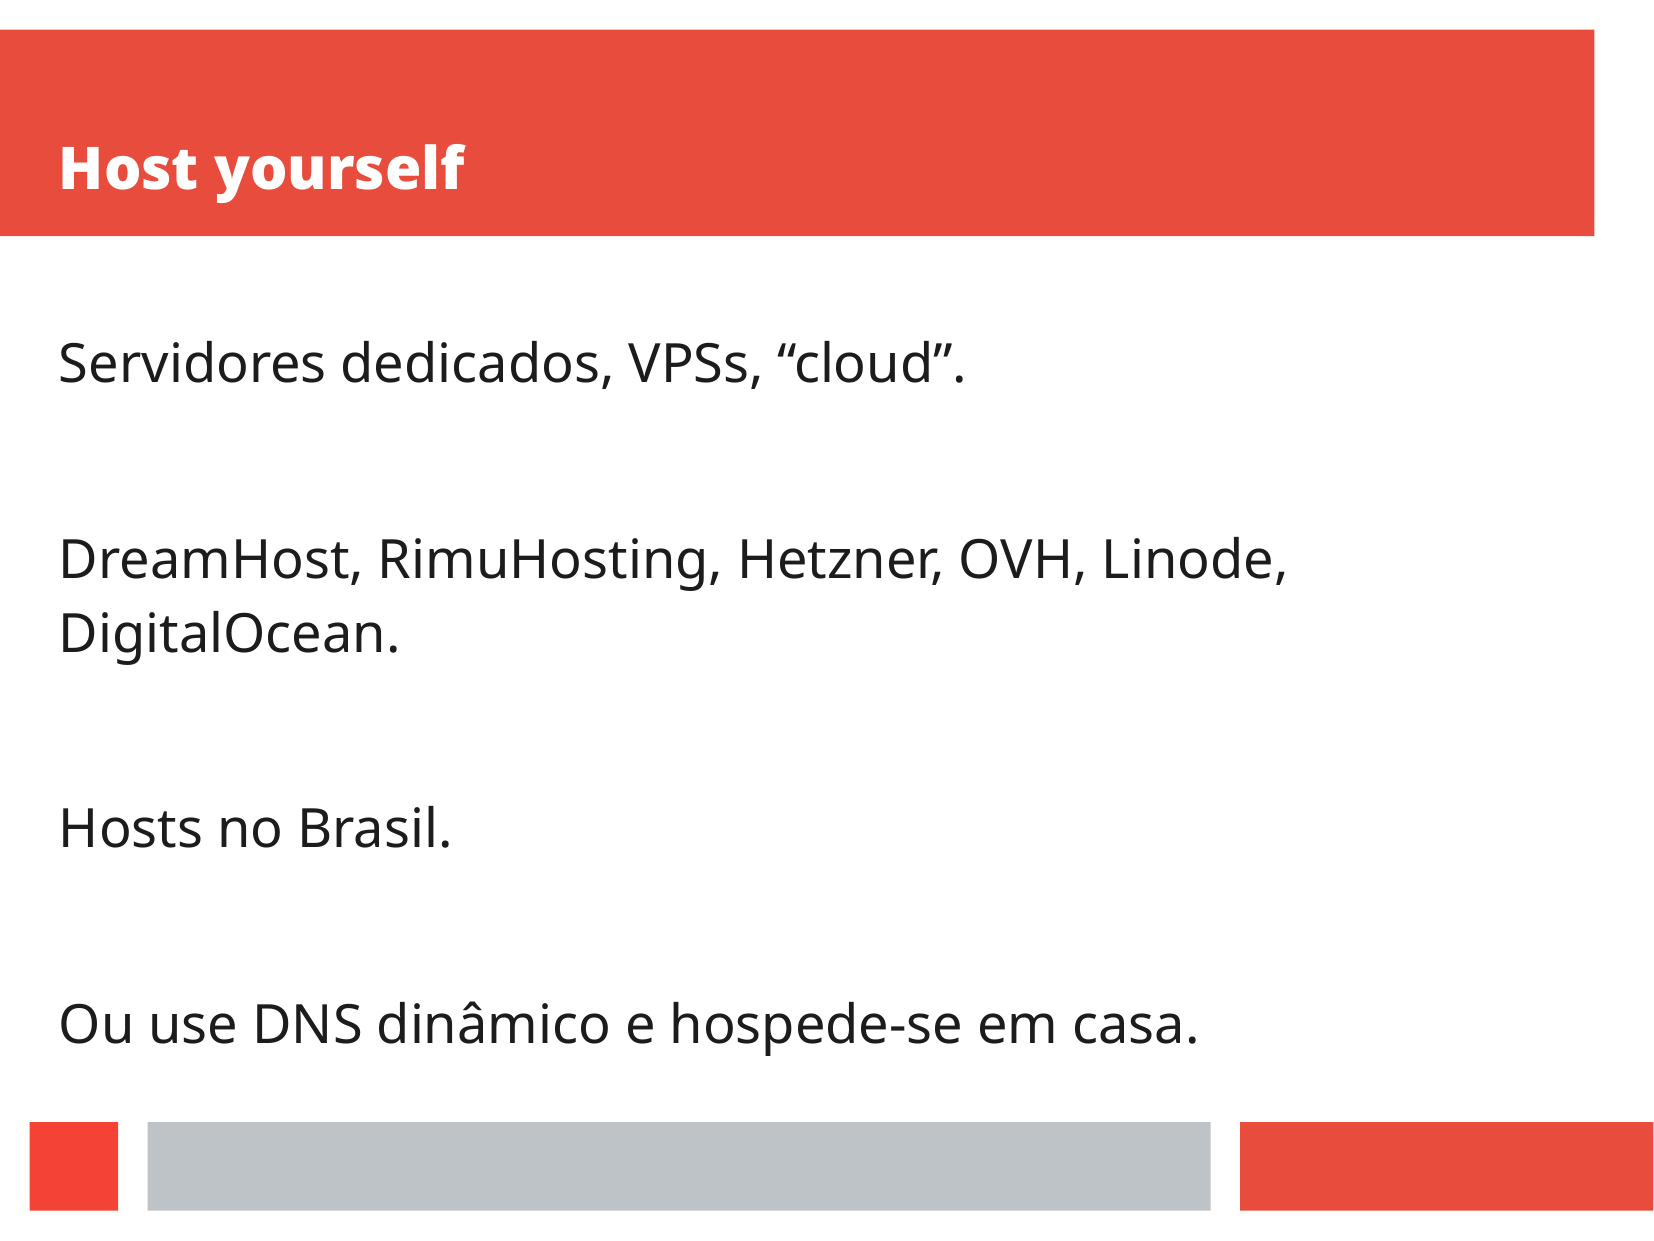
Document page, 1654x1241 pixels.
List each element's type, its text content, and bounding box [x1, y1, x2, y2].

list Servidores dedicados, VPSs, “cloud”. DreamHost, RimuHosting, Hetzner, OVH, Linode, DigitalOcean. Hosts no Brasil. Ou use DNS dinâmico e hospede-se em casa. [59, 324, 1565, 1093]
title Host yourself [59, 59, 1595, 207]
